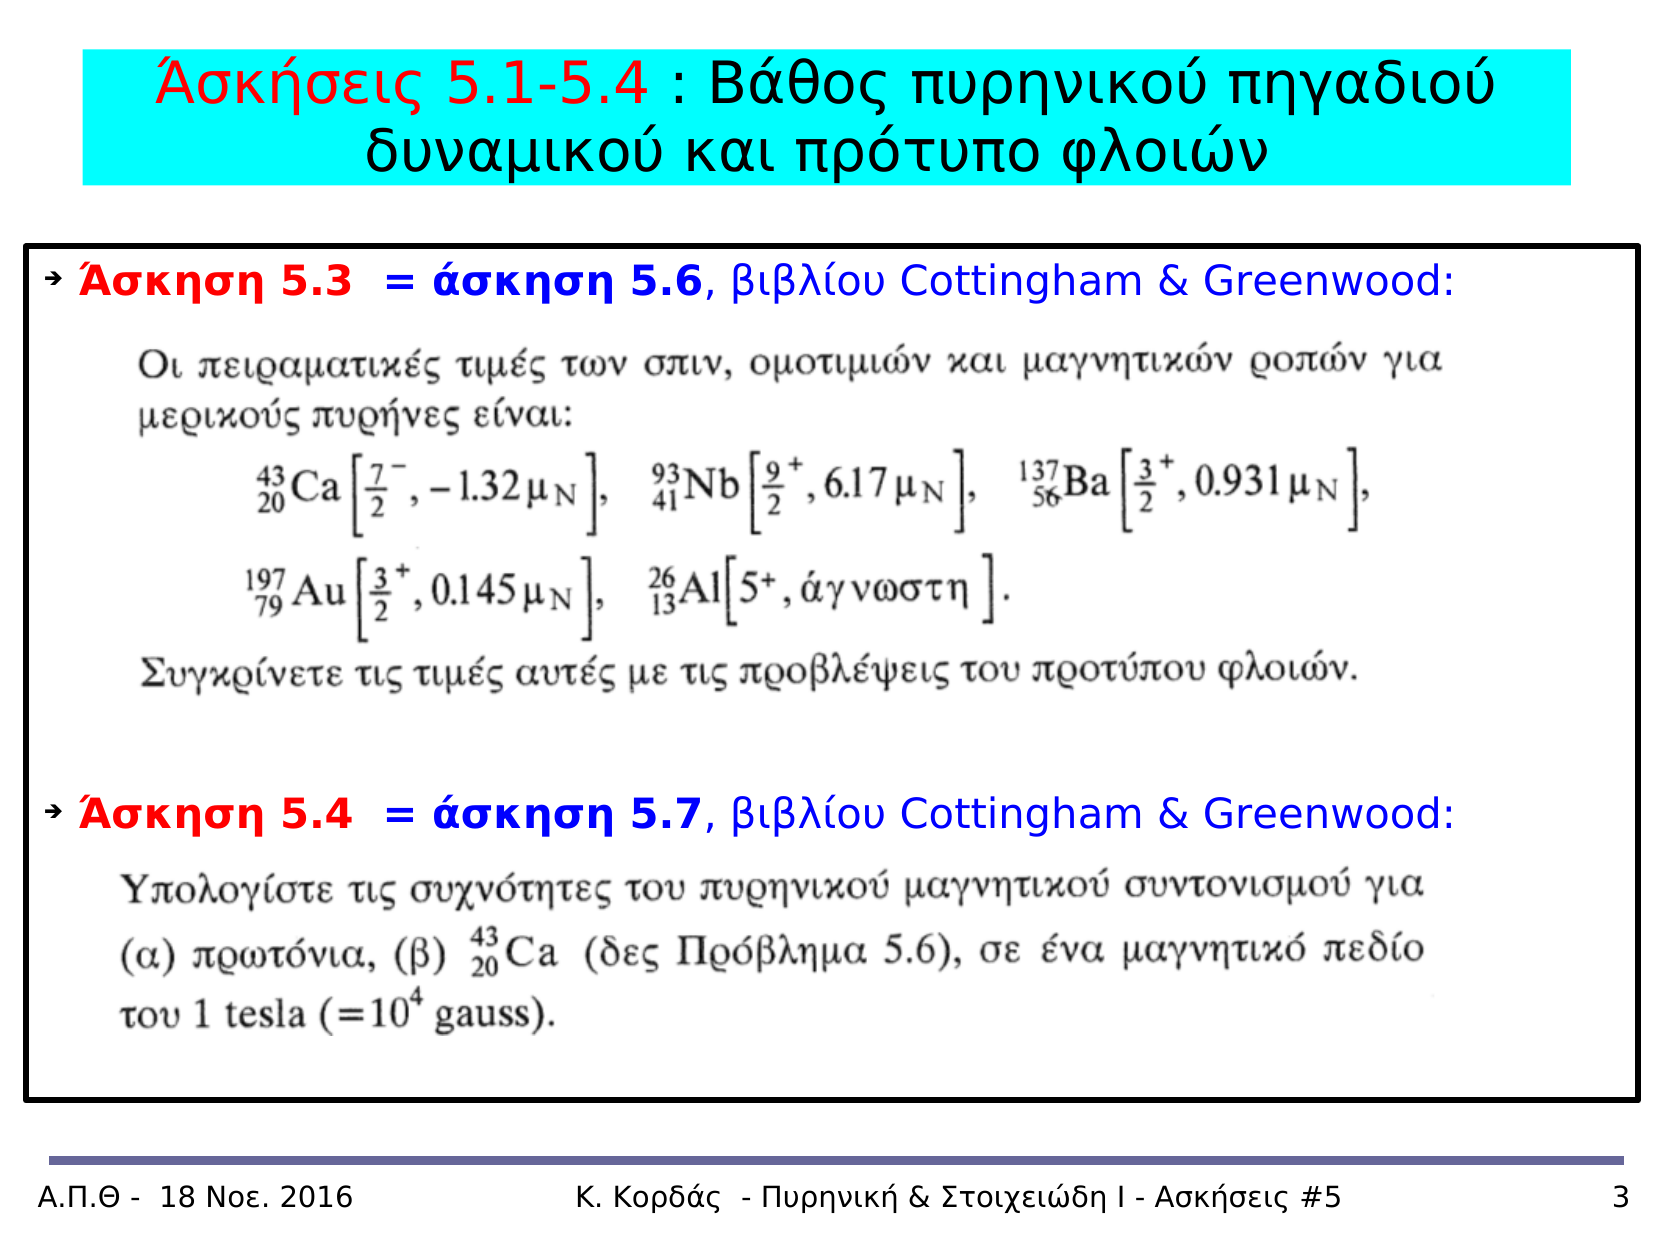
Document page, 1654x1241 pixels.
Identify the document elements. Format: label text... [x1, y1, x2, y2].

text_box Άσκηση 5.3 = άσκηση 5.6, βιβλίου Cottingham & Greenwood: Άσκηση 5.4 = άσκηση 5.7, βιβλίου Cottingham & Greenwood: [25, 246, 1639, 1101]
picture [112, 862, 1436, 1036]
picture [126, 337, 1463, 702]
title Άσκήσεις 5.1-5.4 : Βάθος πυρηνικού πηγαδιού δυναμικού και πρότυπο φλοιών [82, 49, 1571, 186]
